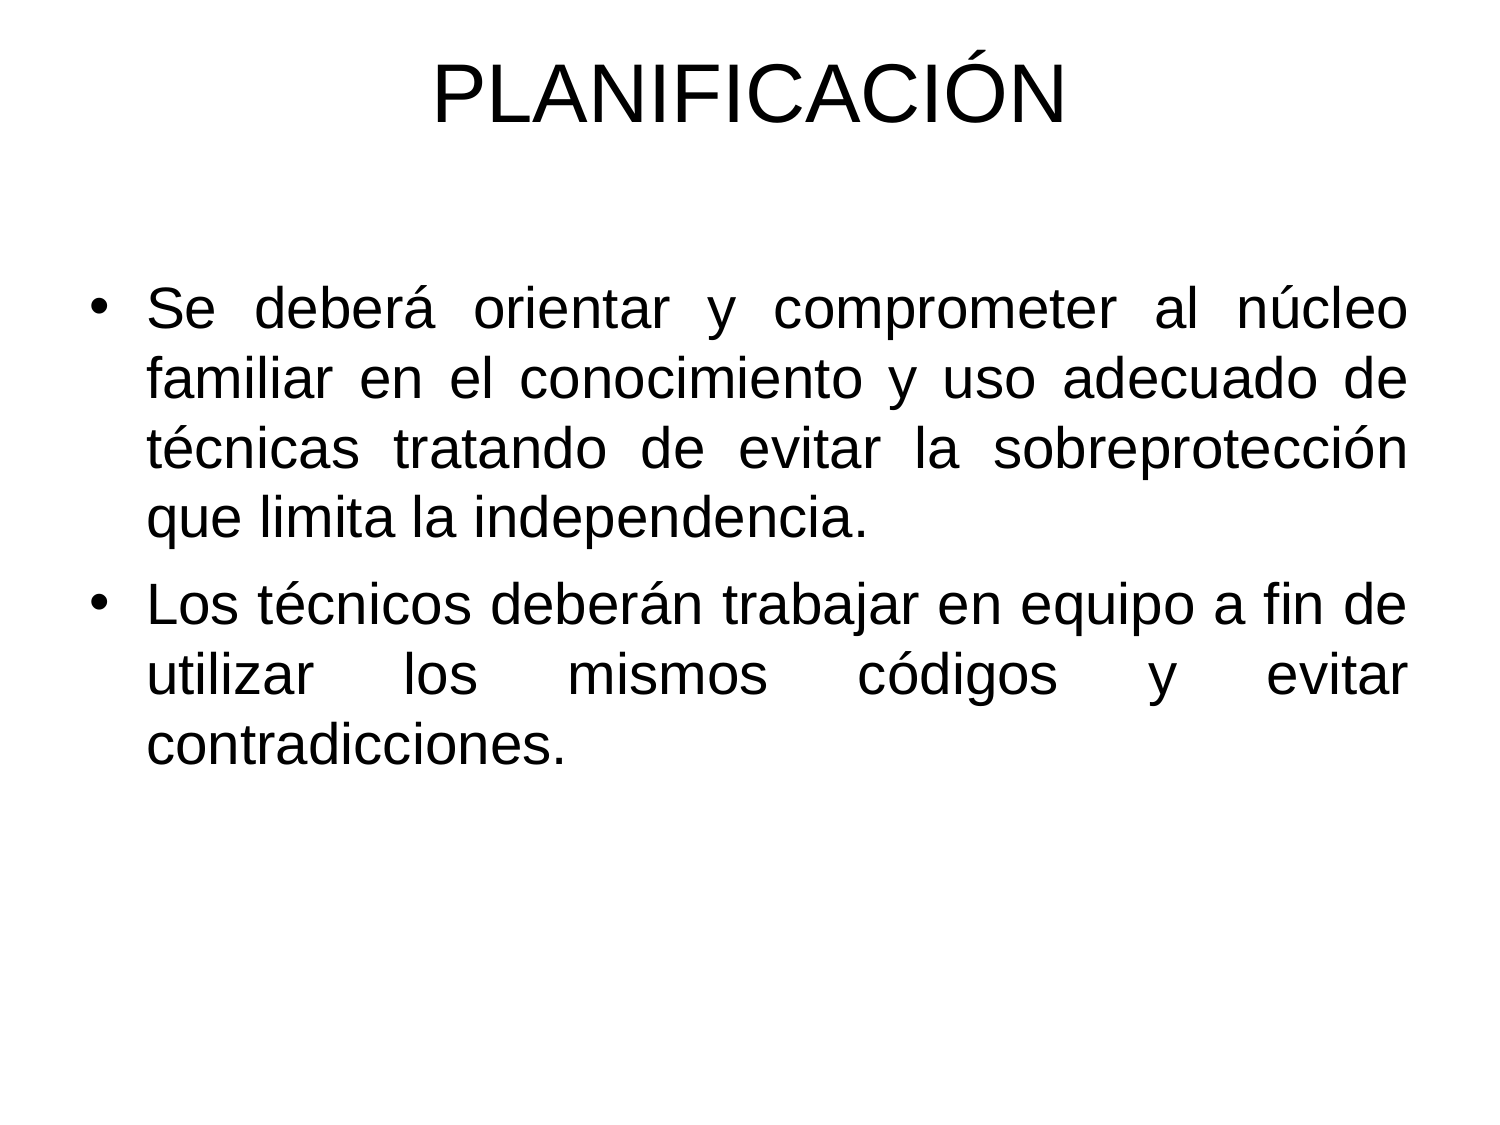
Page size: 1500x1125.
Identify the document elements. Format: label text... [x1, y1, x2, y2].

list Se deberá orientar y comprometer al núcleo familiar en el conocimiento y uso adecuado de técnicas tratando de evitar la sobreprotección que limita la independencia. Los técnicos deberán trabajar en equipo a fin de utilizar los mismos códigos y evitar contradicciones. [75, 262, 1426, 1005]
title PLANIFICACIÓN [75, 45, 1426, 233]
